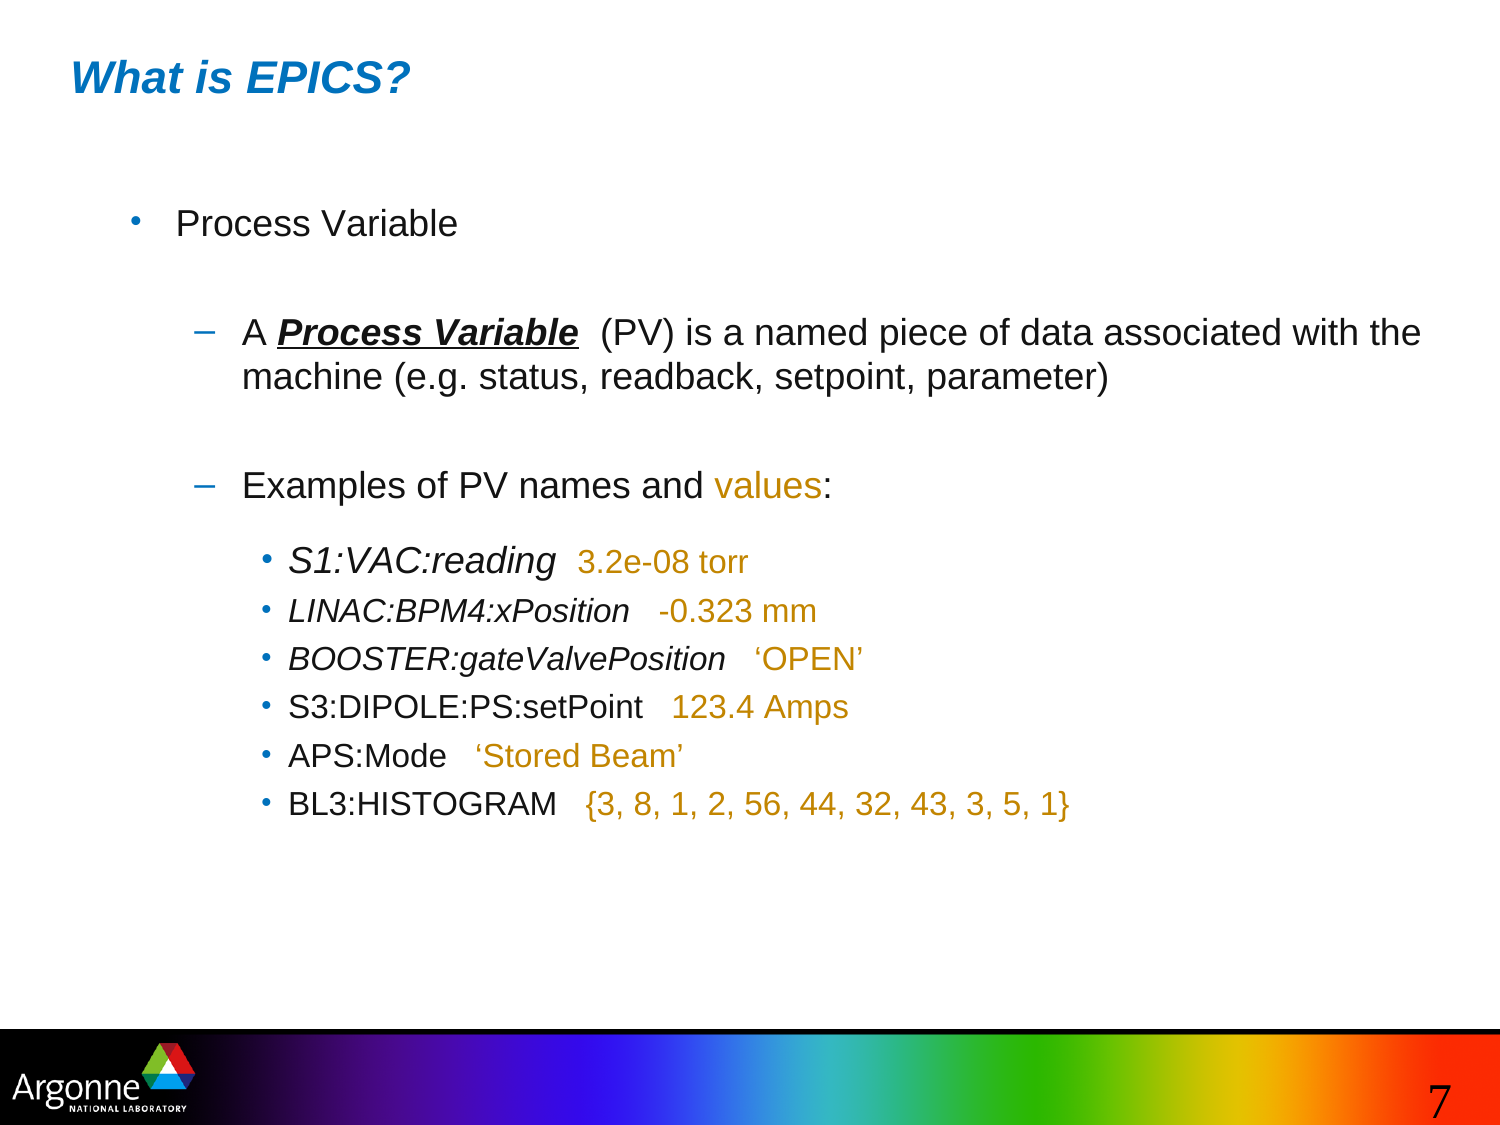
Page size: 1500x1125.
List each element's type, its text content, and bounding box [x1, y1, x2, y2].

title What is EPICS? [55, 54, 1361, 112]
picture [0, 1029, 1500, 1125]
list Process Variable A Process Variable (PV) is a named piece of data associated with the machine (e.g. status, readback, setpoint, parameter) Examples of PV names and values: S1:VAC:reading 3.2e-08 torr LINAC:BPM4:xPosition -0.323 mm BOOSTER:gateValvePosition ‘OPEN’ S3:DIPOLE:PS:setPoint 123.4 Amps APS:Mode ‘Stored Beam’ BL3:HISTOGRAM {3, 8, 1, 2, 56, 44, 32, 43, 3, 5, 1} [114, 191, 1459, 885]
